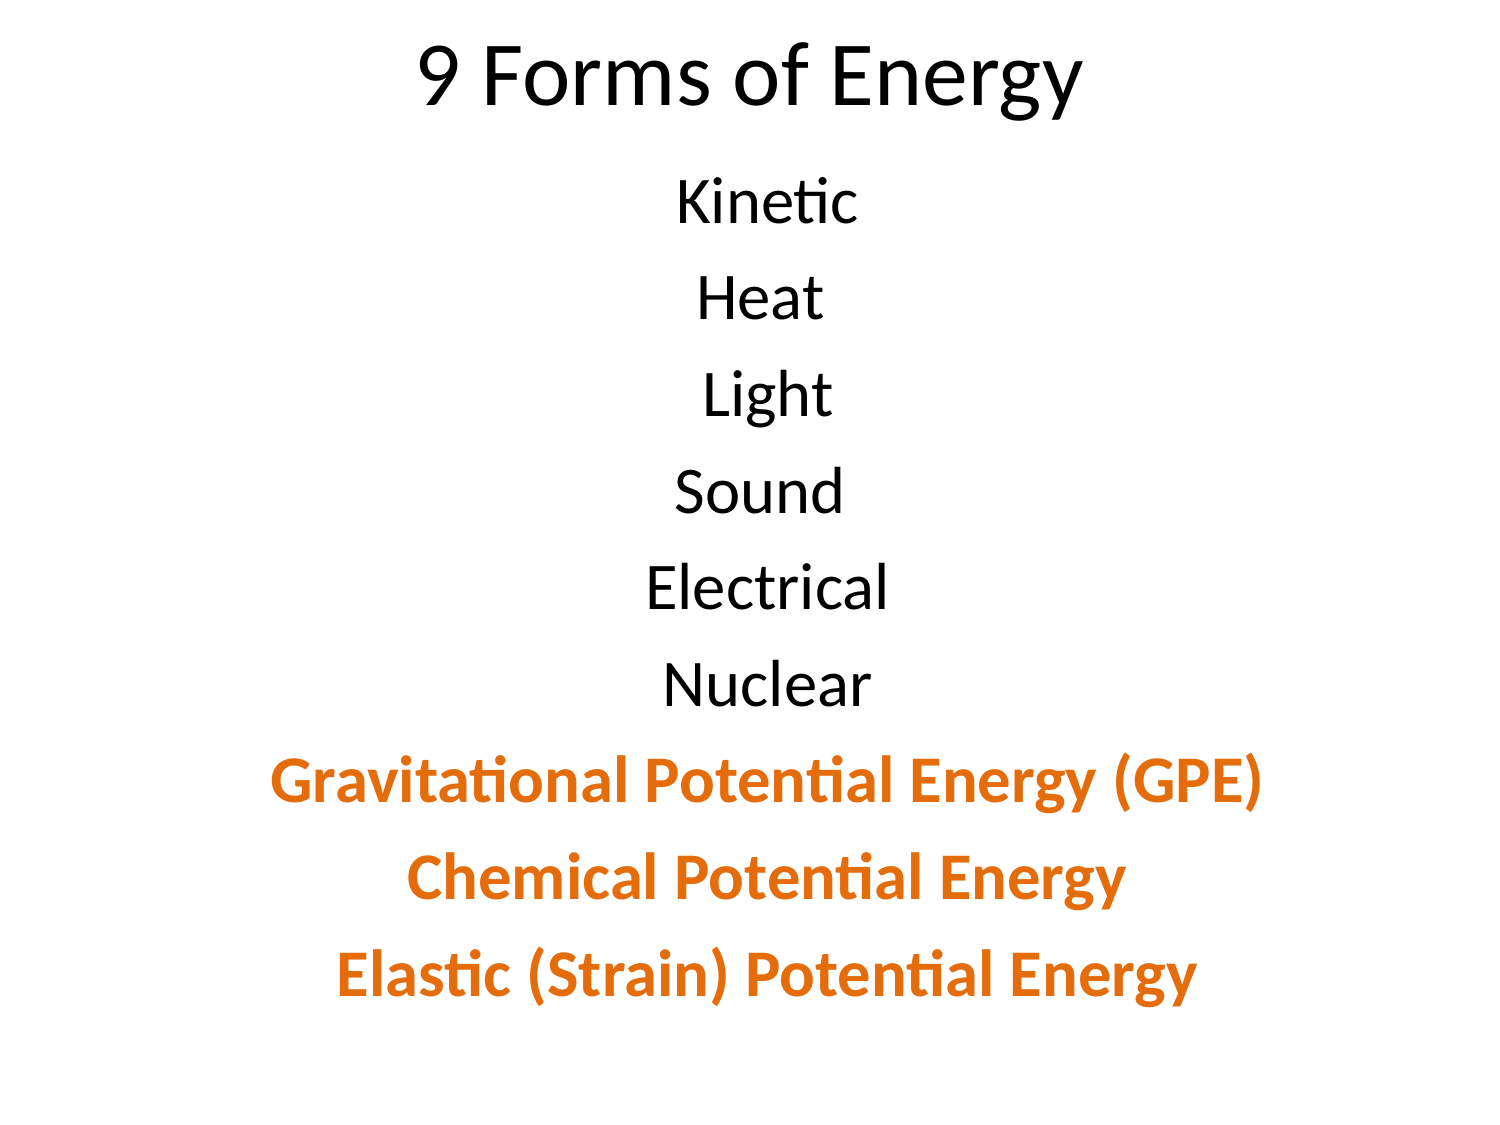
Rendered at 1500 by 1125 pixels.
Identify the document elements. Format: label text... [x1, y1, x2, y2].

title 9 Forms of Energy [112, 0, 1388, 149]
subtitle Kinetic Heat Light Sound Electrical Nuclear Gravitational Potential Energy (GPE) Chemical Potential Energy Elastic (Strain) Potential Energy [64, 149, 1471, 1125]
